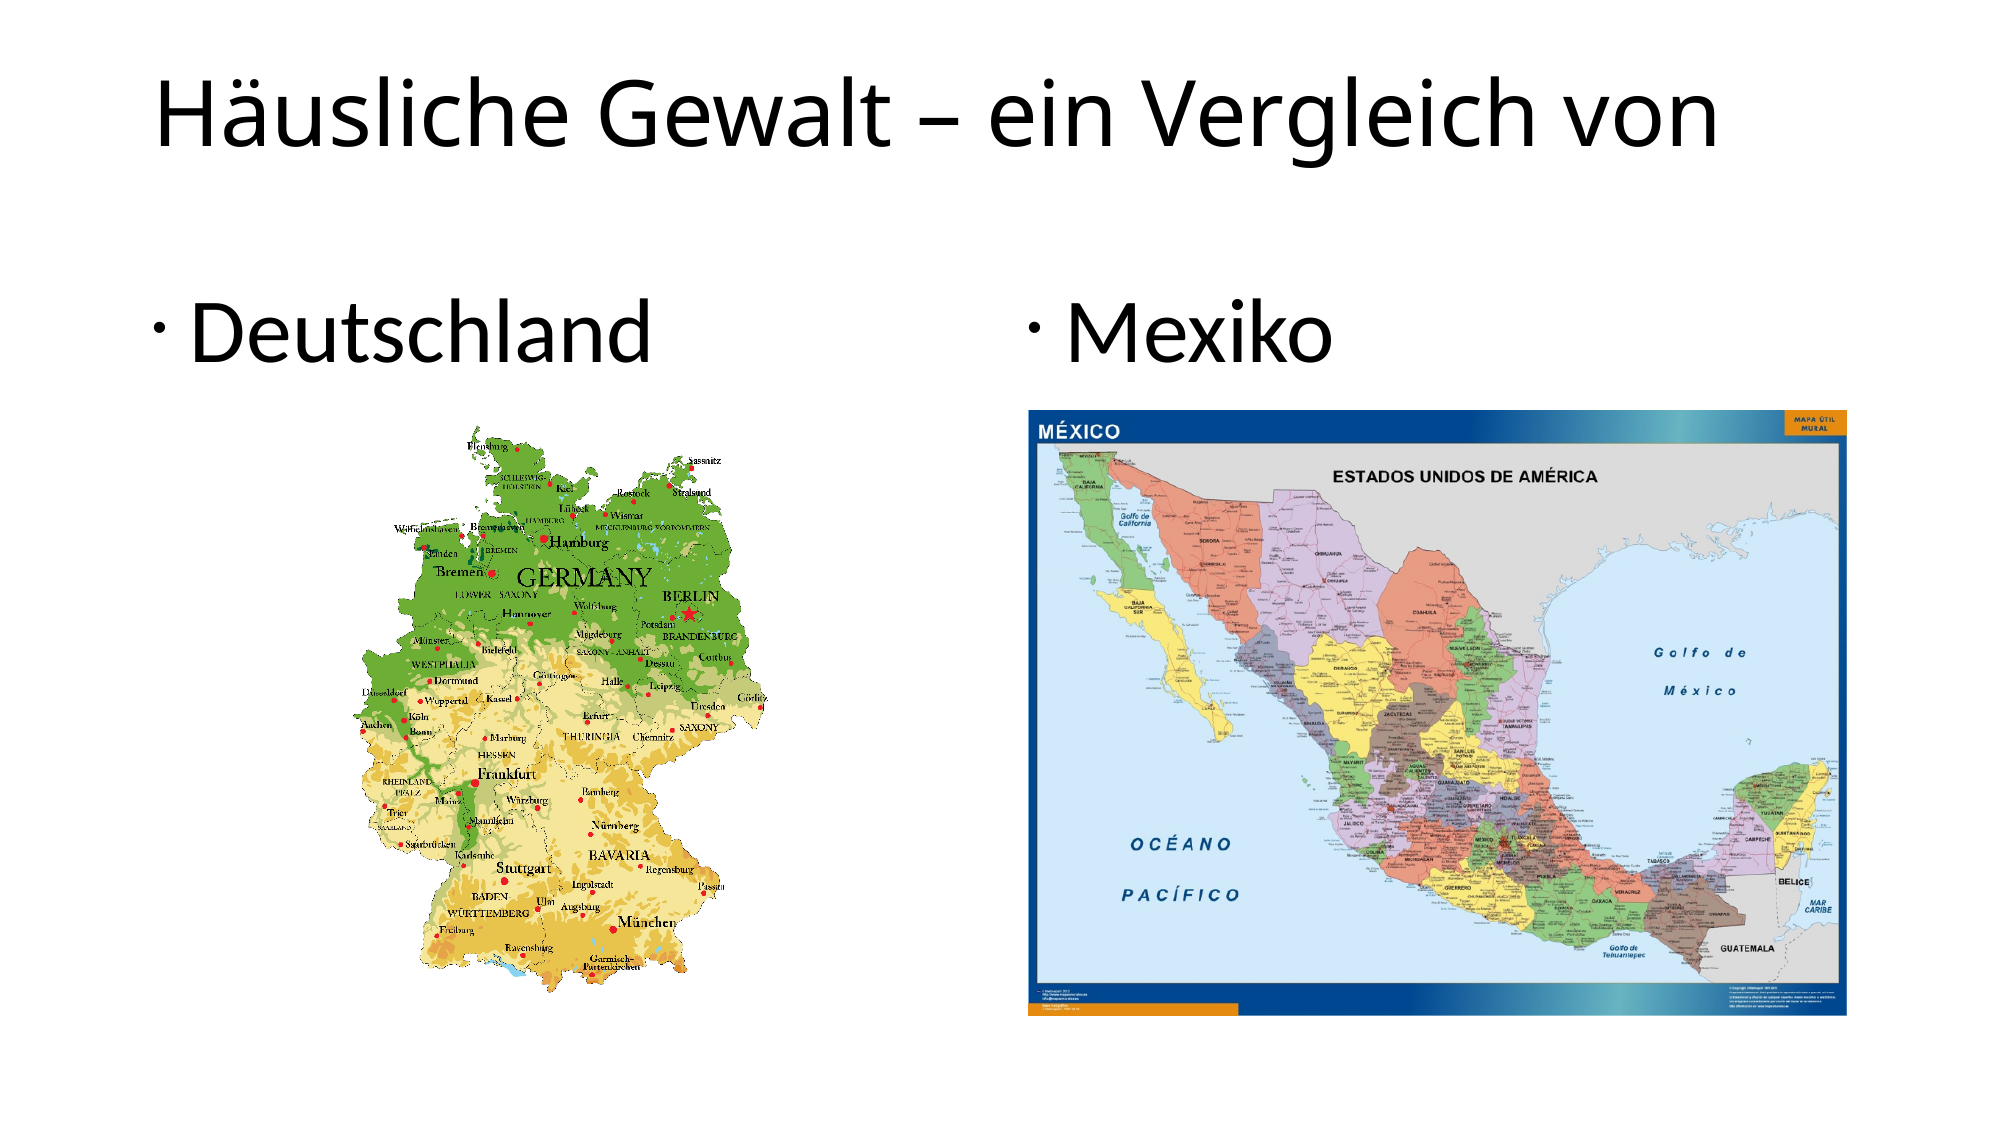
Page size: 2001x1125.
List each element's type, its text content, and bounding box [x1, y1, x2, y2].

picture [337, 410, 784, 1016]
list Mexiko [1012, 275, 1863, 411]
picture [1028, 410, 1847, 1016]
list Deutschland [137, 275, 984, 411]
title Häusliche Gewalt – ein Vergleich von [137, 59, 1863, 278]
